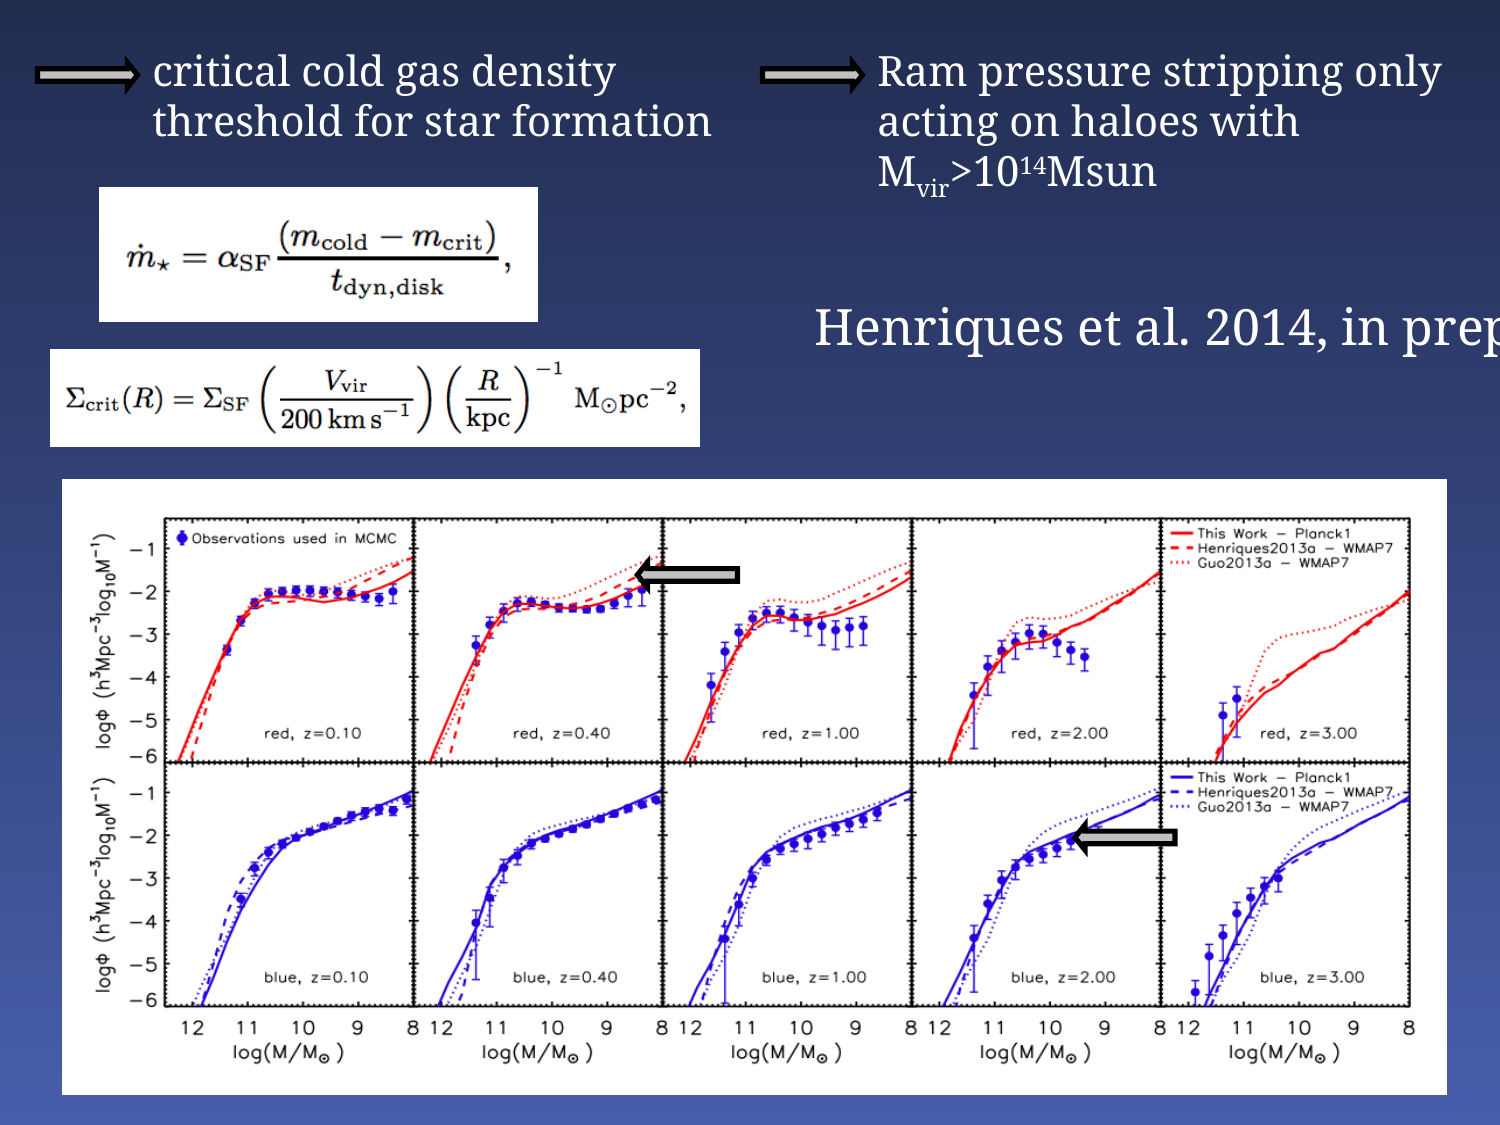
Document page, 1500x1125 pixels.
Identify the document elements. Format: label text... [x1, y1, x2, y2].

text_box [637, 562, 738, 588]
text_box critical cold gas density threshold for star formation [137, 37, 738, 153]
text_box [1074, 824, 1176, 850]
picture [62, 479, 1447, 1095]
picture [50, 349, 700, 447]
text_box [762, 62, 863, 88]
text_box Ram pressure stripping only acting on haloes with Mvir>1014Msun [862, 37, 1463, 210]
text_box [37, 62, 137, 88]
text_box Henriques et al. 2014, in prep [799, 287, 1500, 363]
picture [99, 187, 538, 322]
